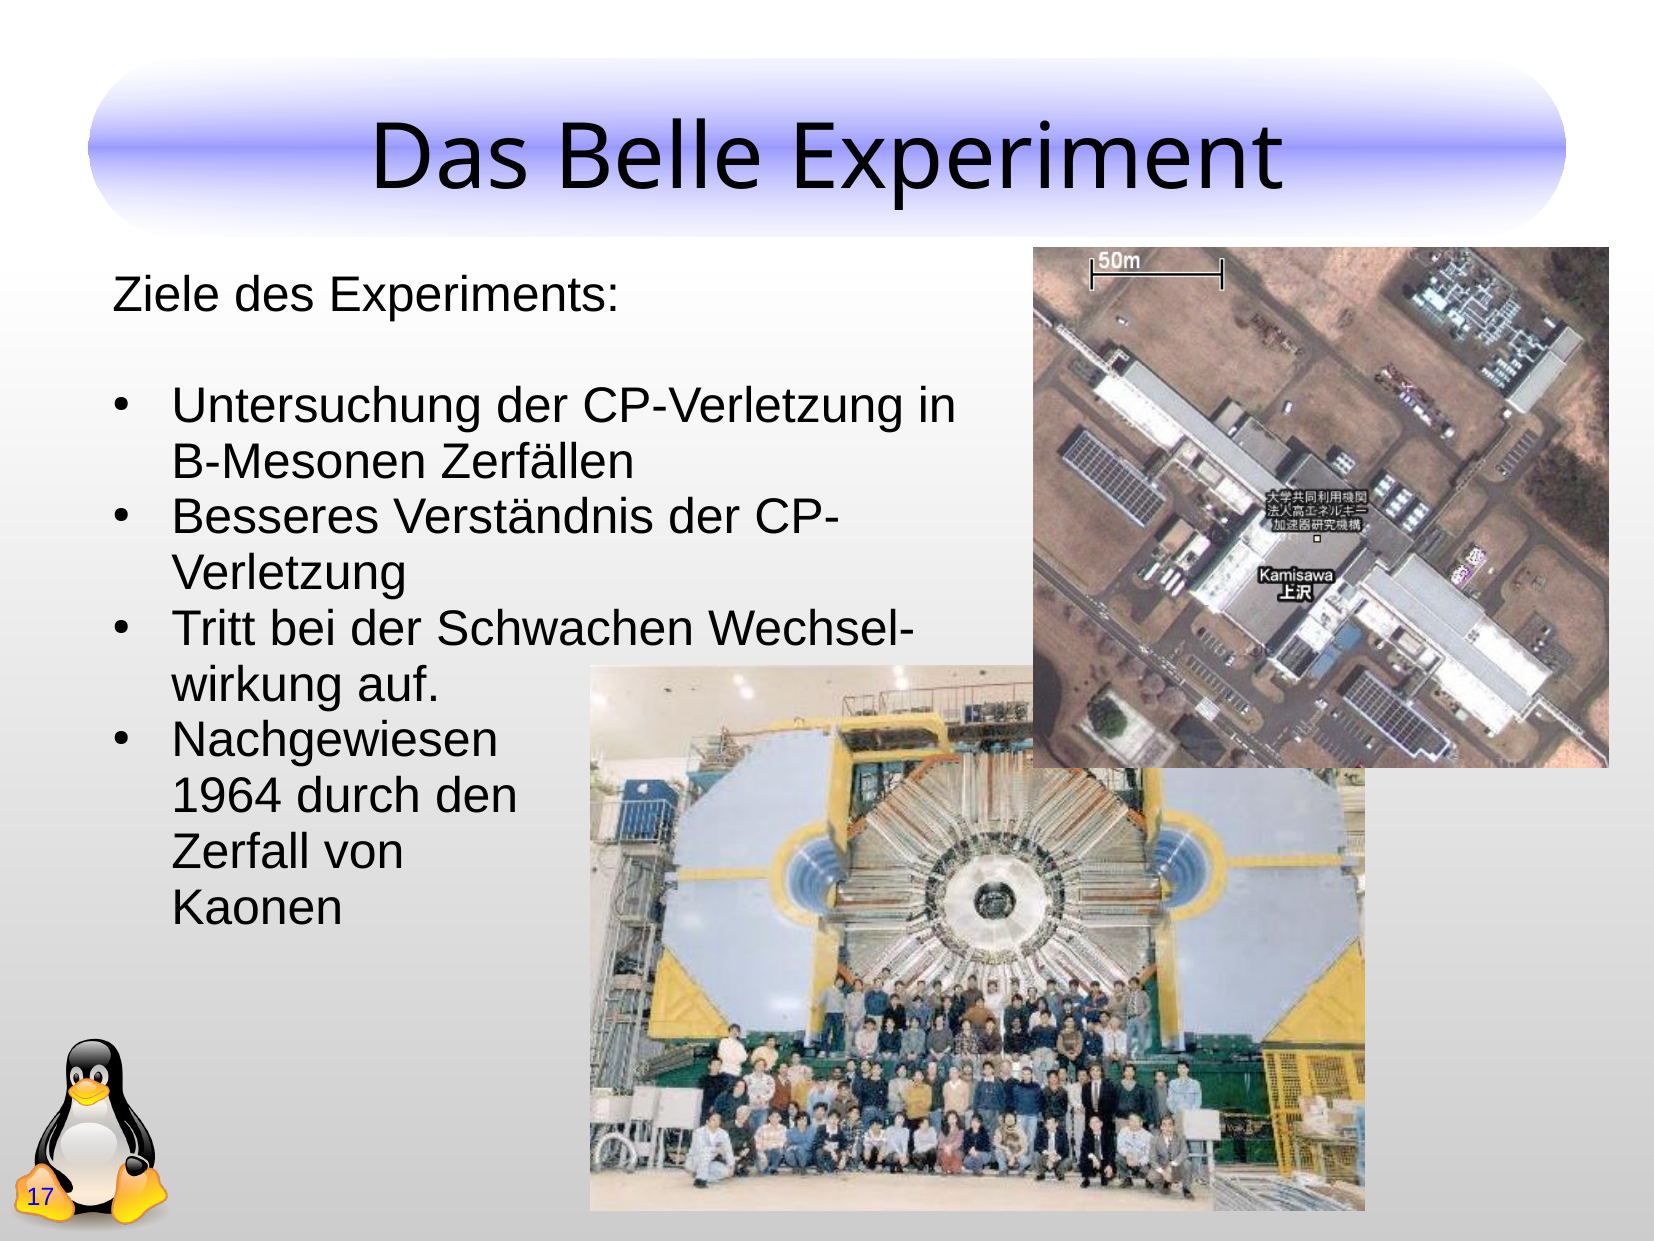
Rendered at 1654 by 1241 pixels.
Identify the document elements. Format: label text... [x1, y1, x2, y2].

picture [2, 1030, 178, 1241]
text_box Ziele des Experiments: Untersuchung der CP-Verletzung in B-Mesonen Zerfällen Besseres Verständnis der CP-Verletzung Tritt bei der Schwachen Wechsel-wirkung auf. Nachgewiesen 1964 durch den Zerfall von Kaonen [112, 265, 1004, 1070]
picture [590, 247, 1609, 1211]
title Das Belle Experiment [82, 56, 1571, 250]
